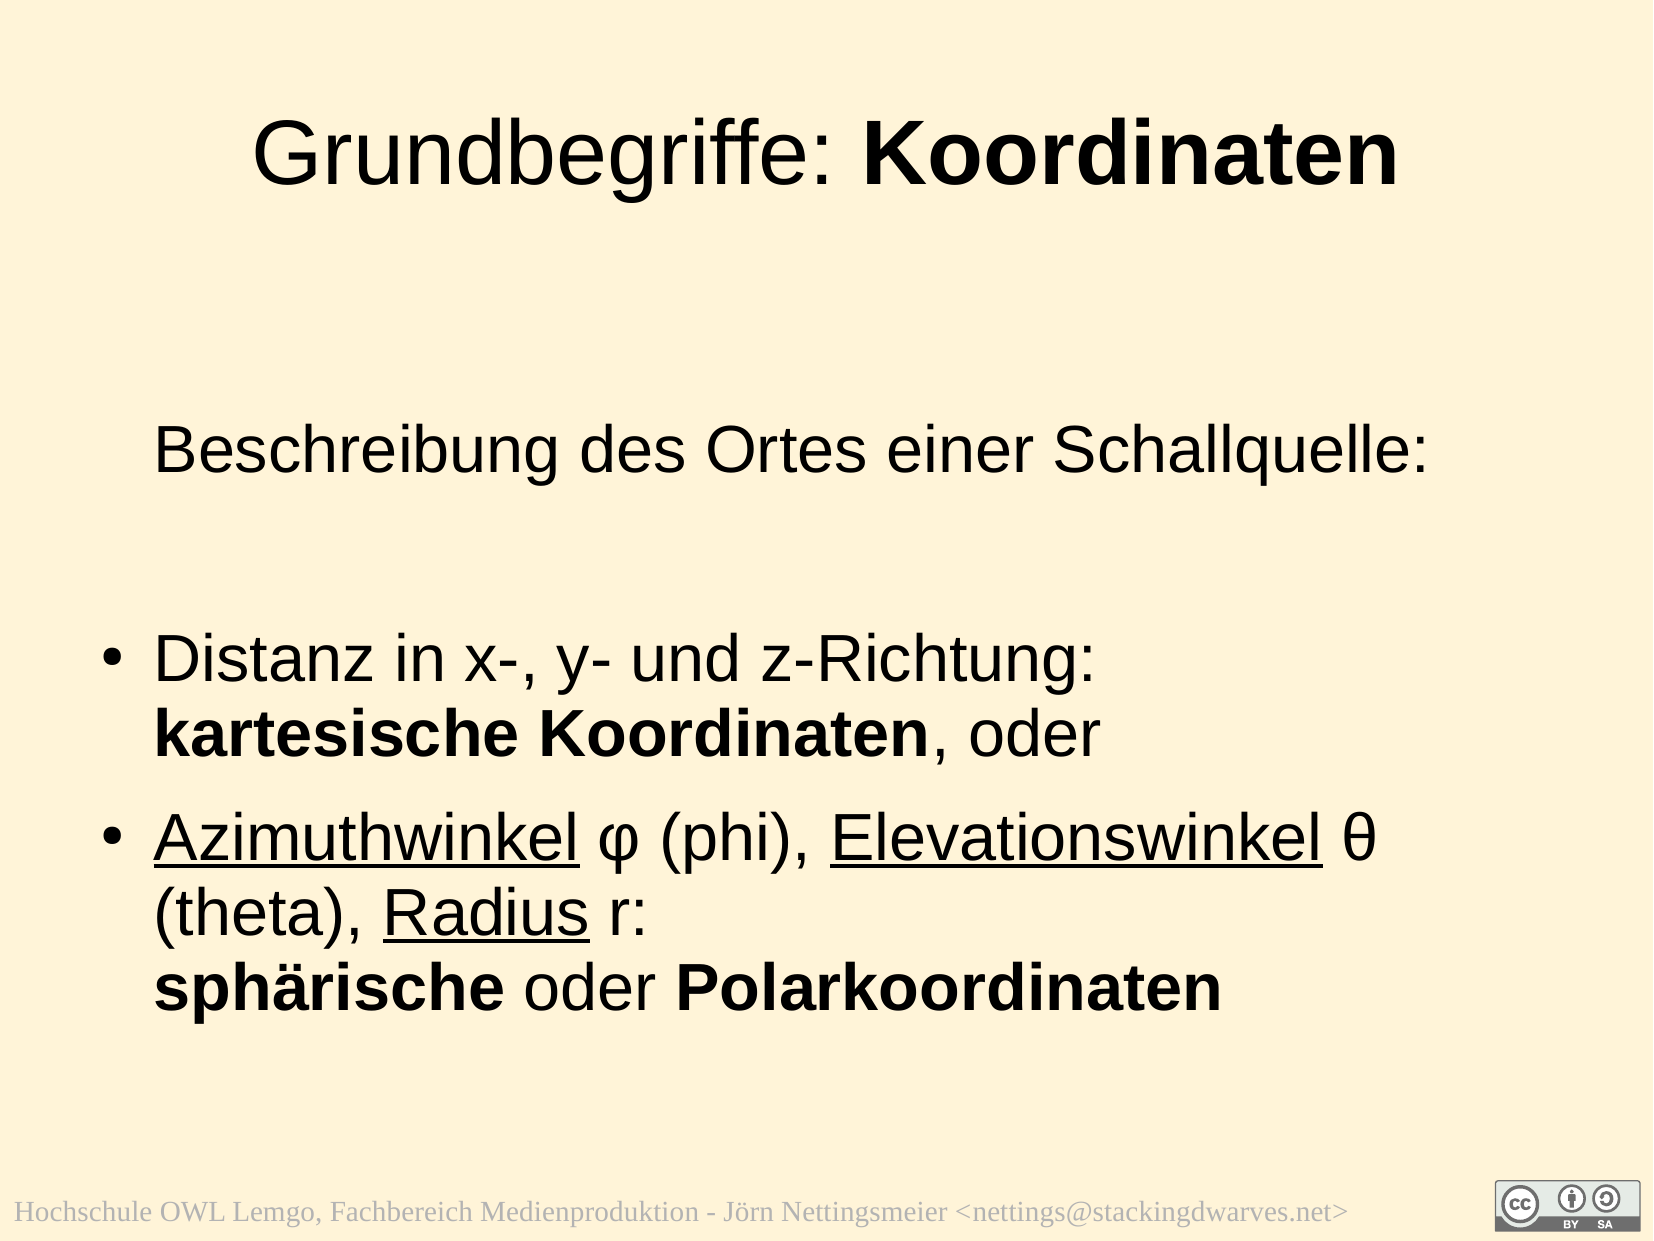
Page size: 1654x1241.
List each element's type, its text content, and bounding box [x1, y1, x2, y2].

list Beschreibung des Ortes einer Schallquelle: Distanz in x-, y- und z-Richtung: kartesische Koordinaten, oder Azimuthwinkel φ (phi), Elevationswinkel θ (theta), Radius r: sphärische oder Polarkoordinaten [82, 412, 1571, 1109]
title Grundbegriffe: Koordinaten [82, 49, 1571, 257]
